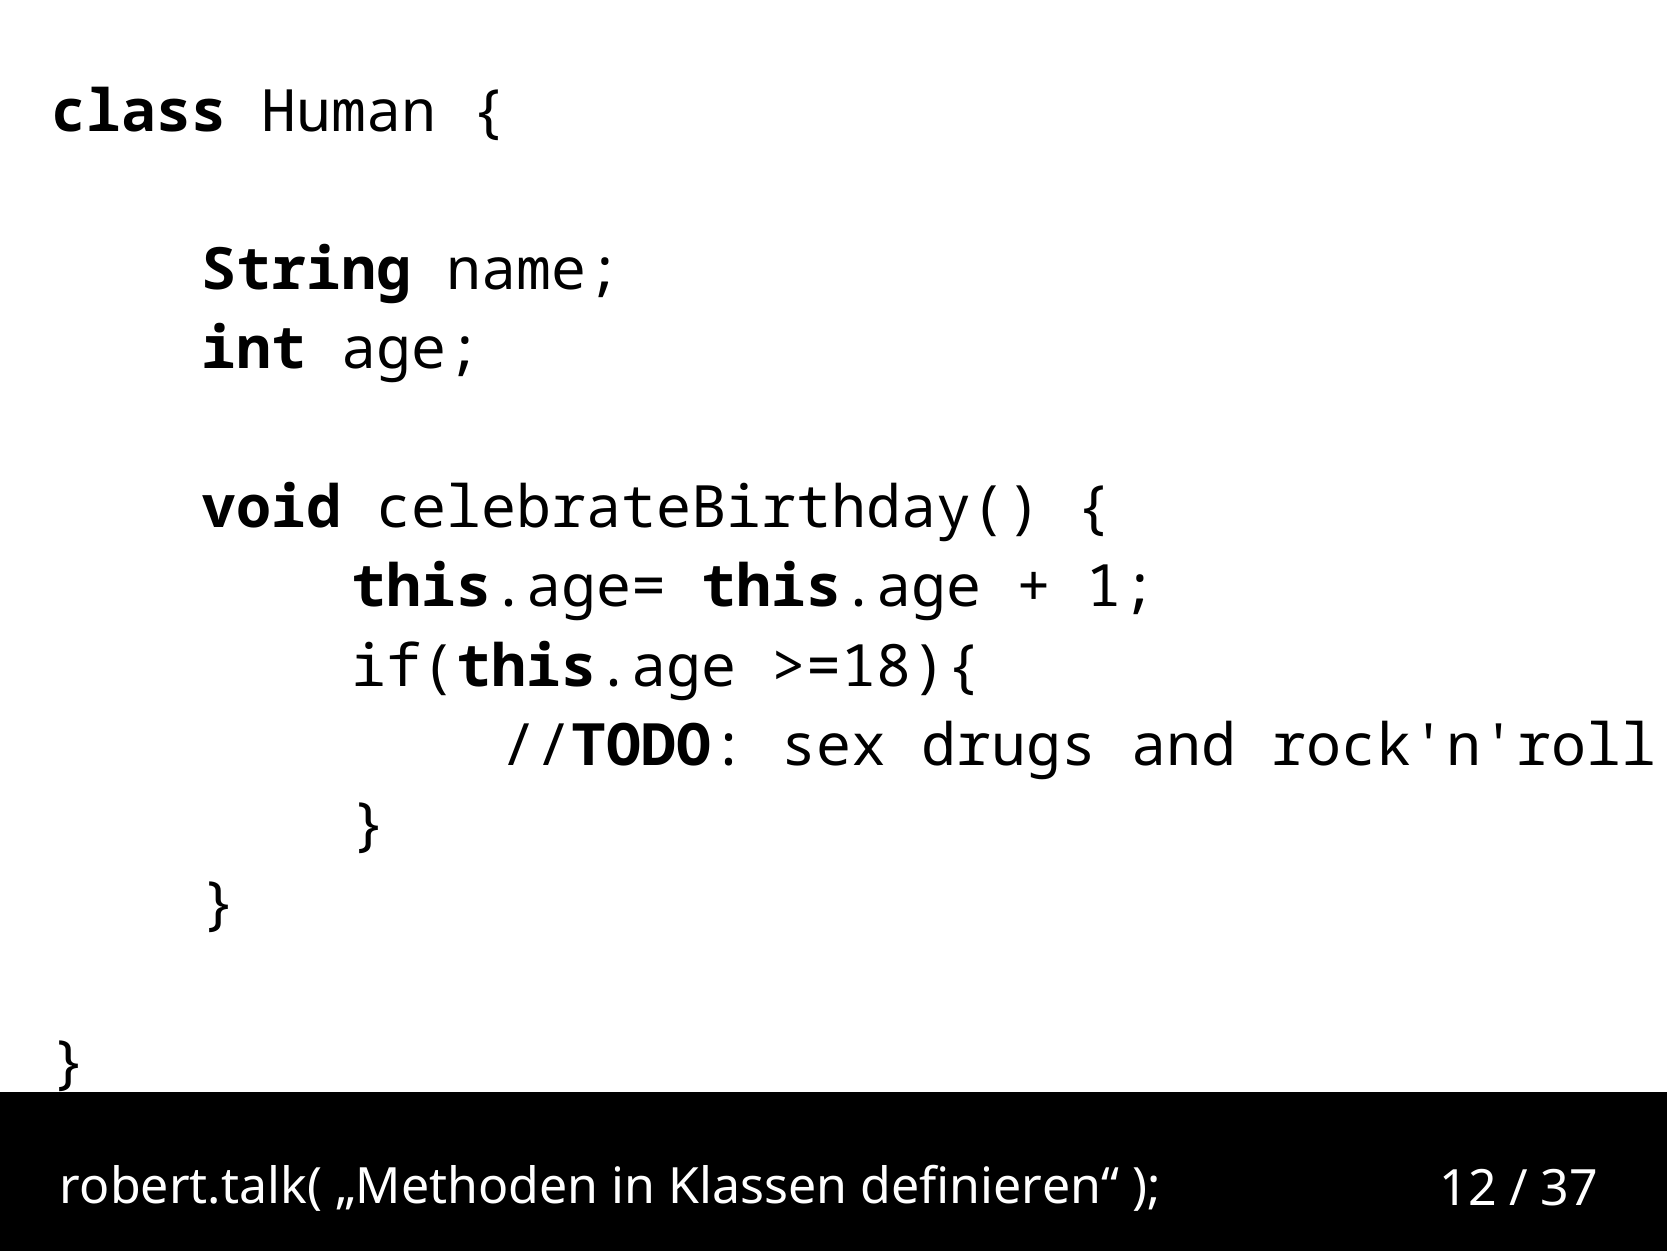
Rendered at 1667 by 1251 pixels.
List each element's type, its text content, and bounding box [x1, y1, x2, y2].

text_box class Human { String name; int age; void celebrateBirthday() { this.age= this.age + 1; if(this.age >=18){ //TODO: sex drugs and rock'n'roll } } } [44, 68, 1667, 1078]
text_box robert.talk( „Methoden in Klassen definieren“ ); [44, 1142, 1550, 1226]
